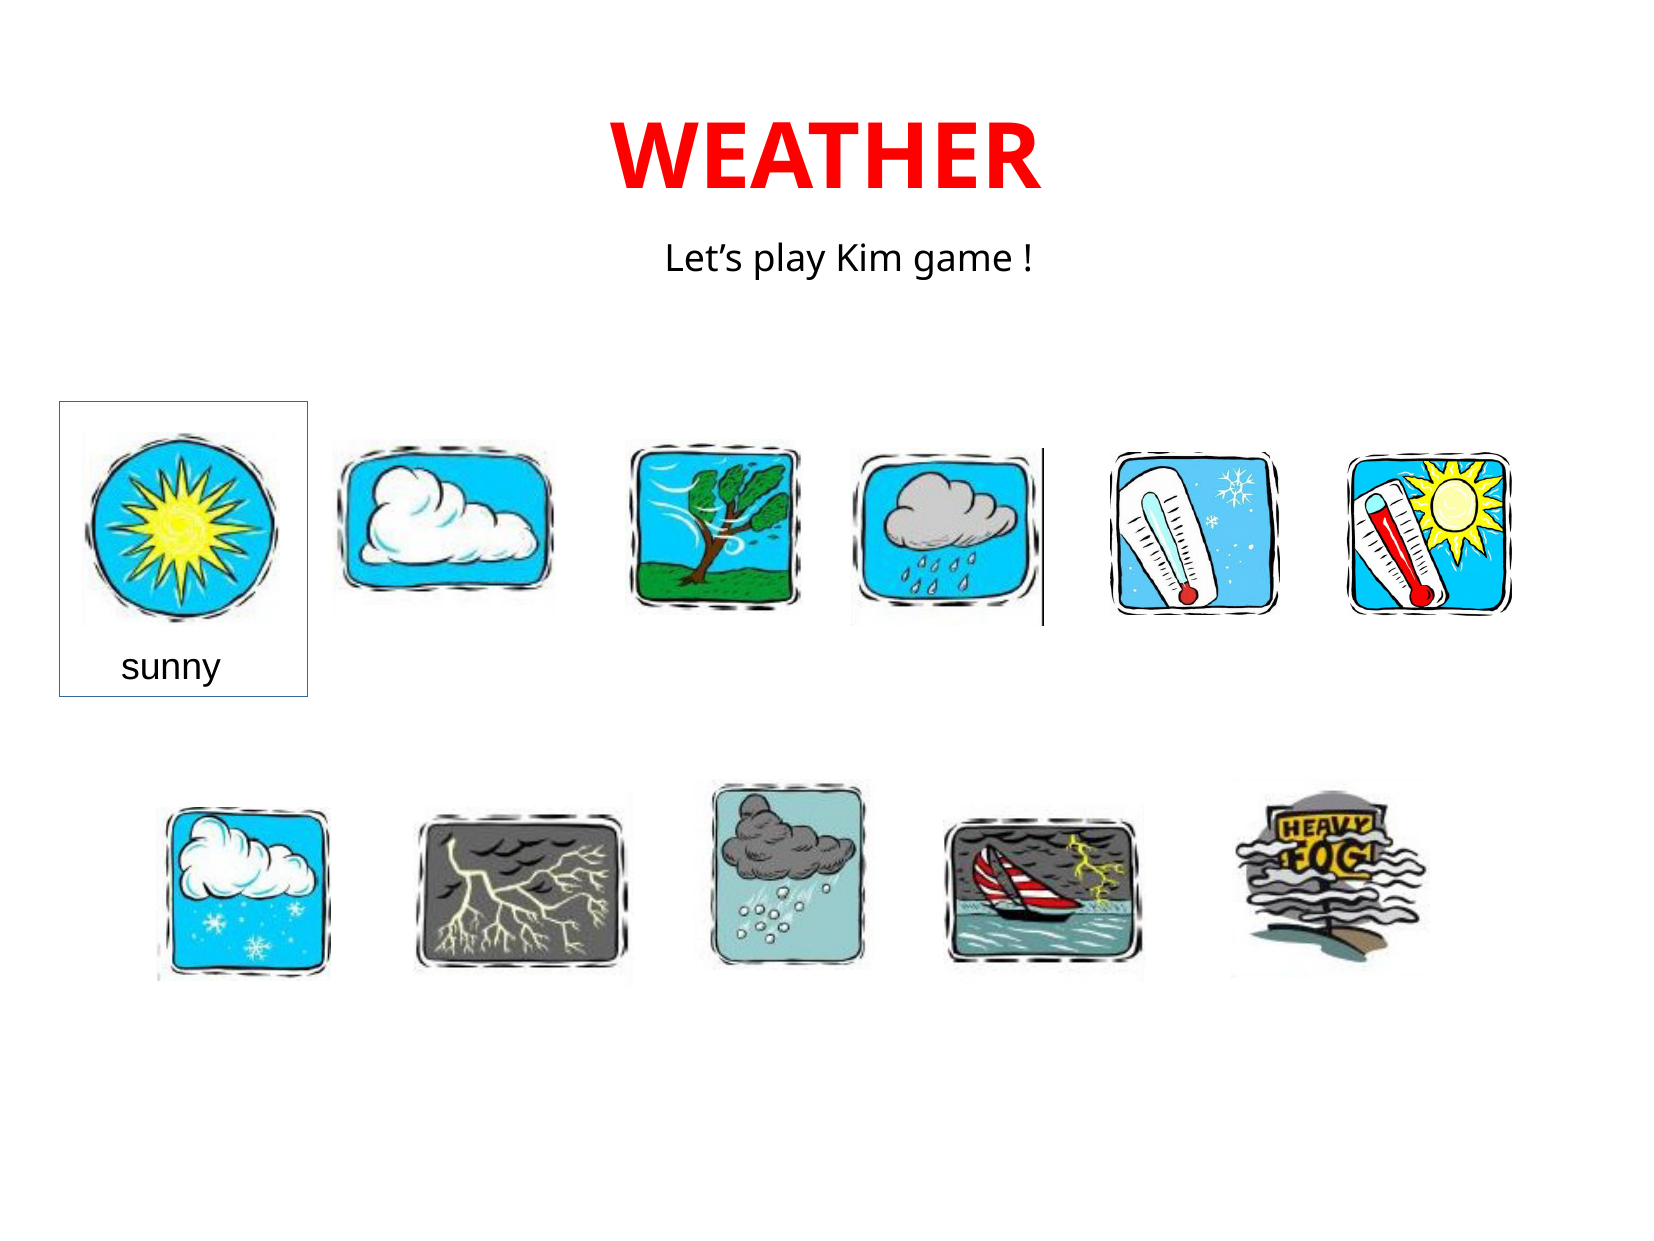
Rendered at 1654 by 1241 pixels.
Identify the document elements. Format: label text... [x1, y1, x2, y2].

picture [850, 448, 1044, 626]
picture [156, 807, 331, 981]
picture [82, 432, 280, 626]
picture [413, 792, 634, 987]
picture [1110, 452, 1280, 615]
text_box sunny [106, 637, 249, 695]
picture [332, 439, 556, 615]
picture [1231, 779, 1430, 978]
picture [943, 803, 1146, 982]
title WEATHER [82, 49, 1571, 257]
picture [693, 779, 875, 970]
picture [625, 439, 804, 615]
text_box Let’s play Kim game ! [649, 224, 1193, 286]
picture [1346, 452, 1512, 616]
